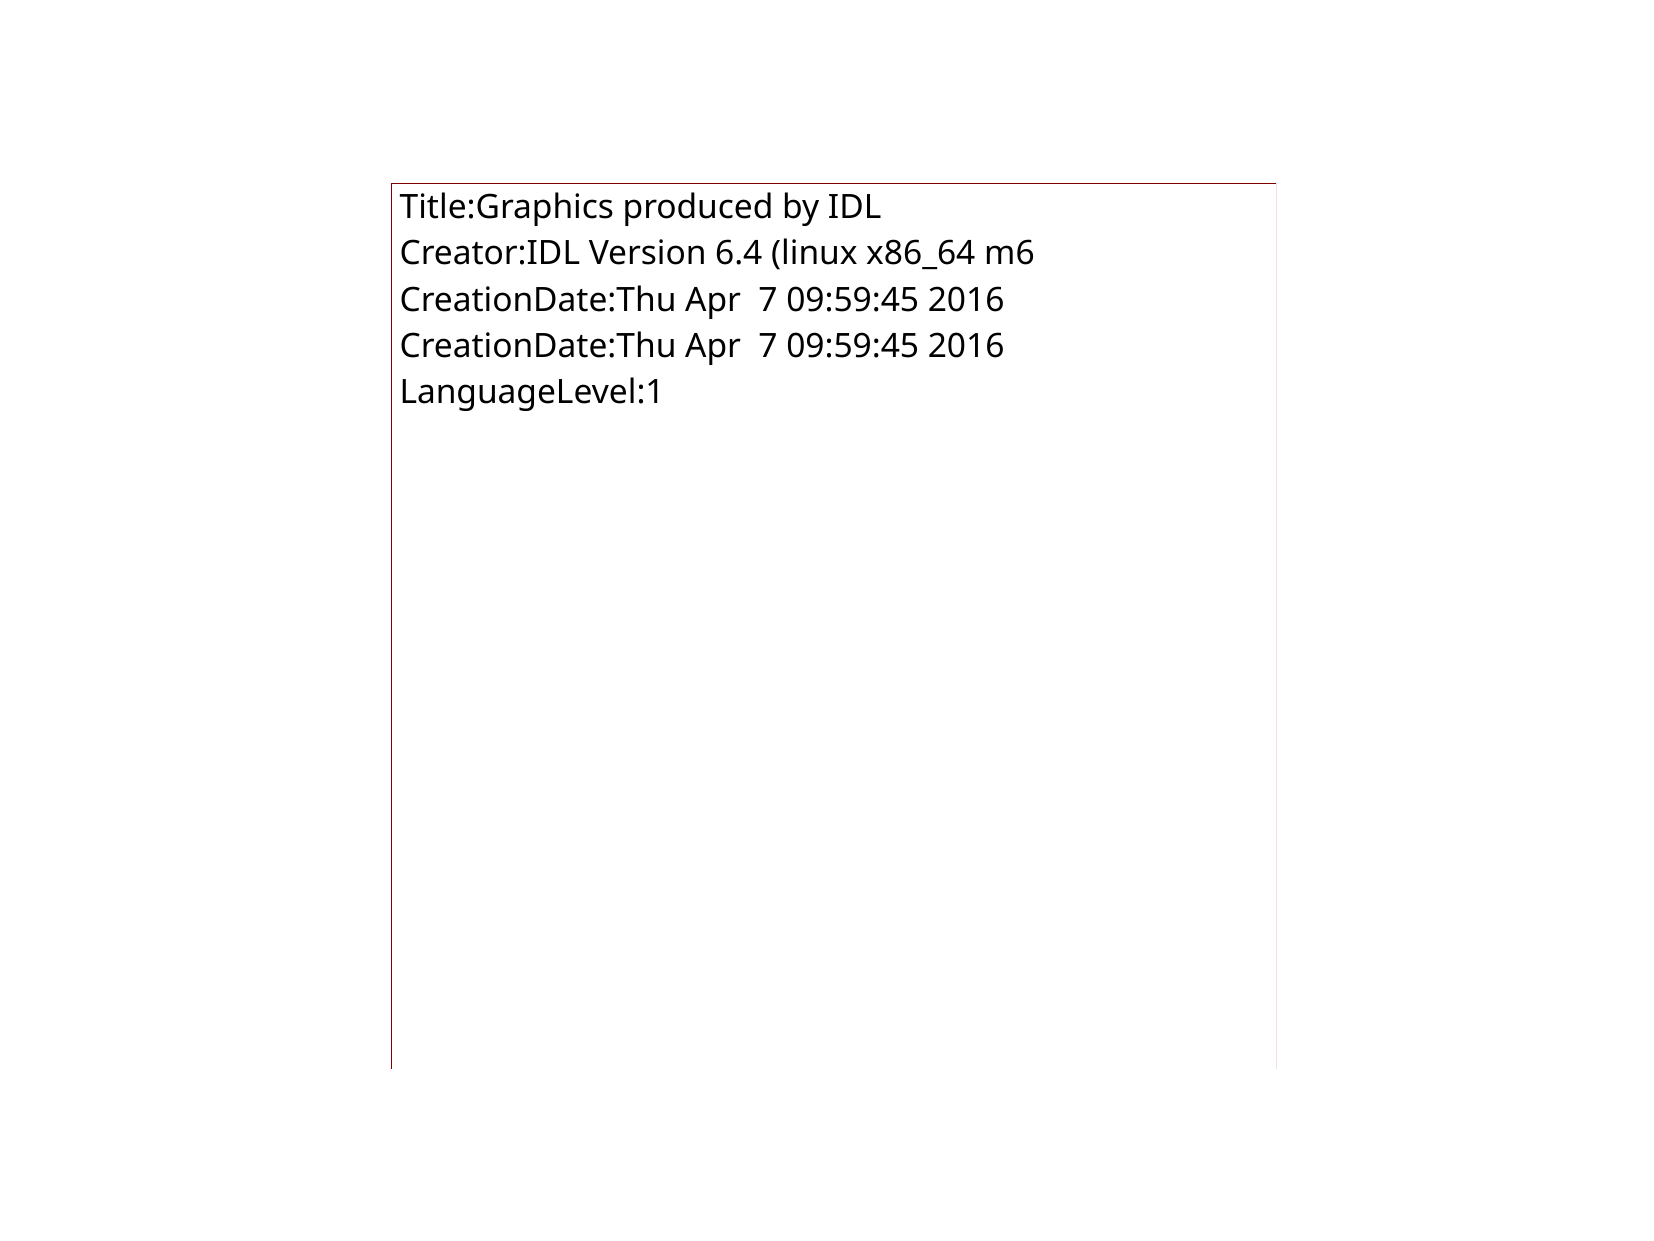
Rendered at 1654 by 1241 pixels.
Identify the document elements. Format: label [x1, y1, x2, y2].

picture [388, 181, 1277, 1069]
